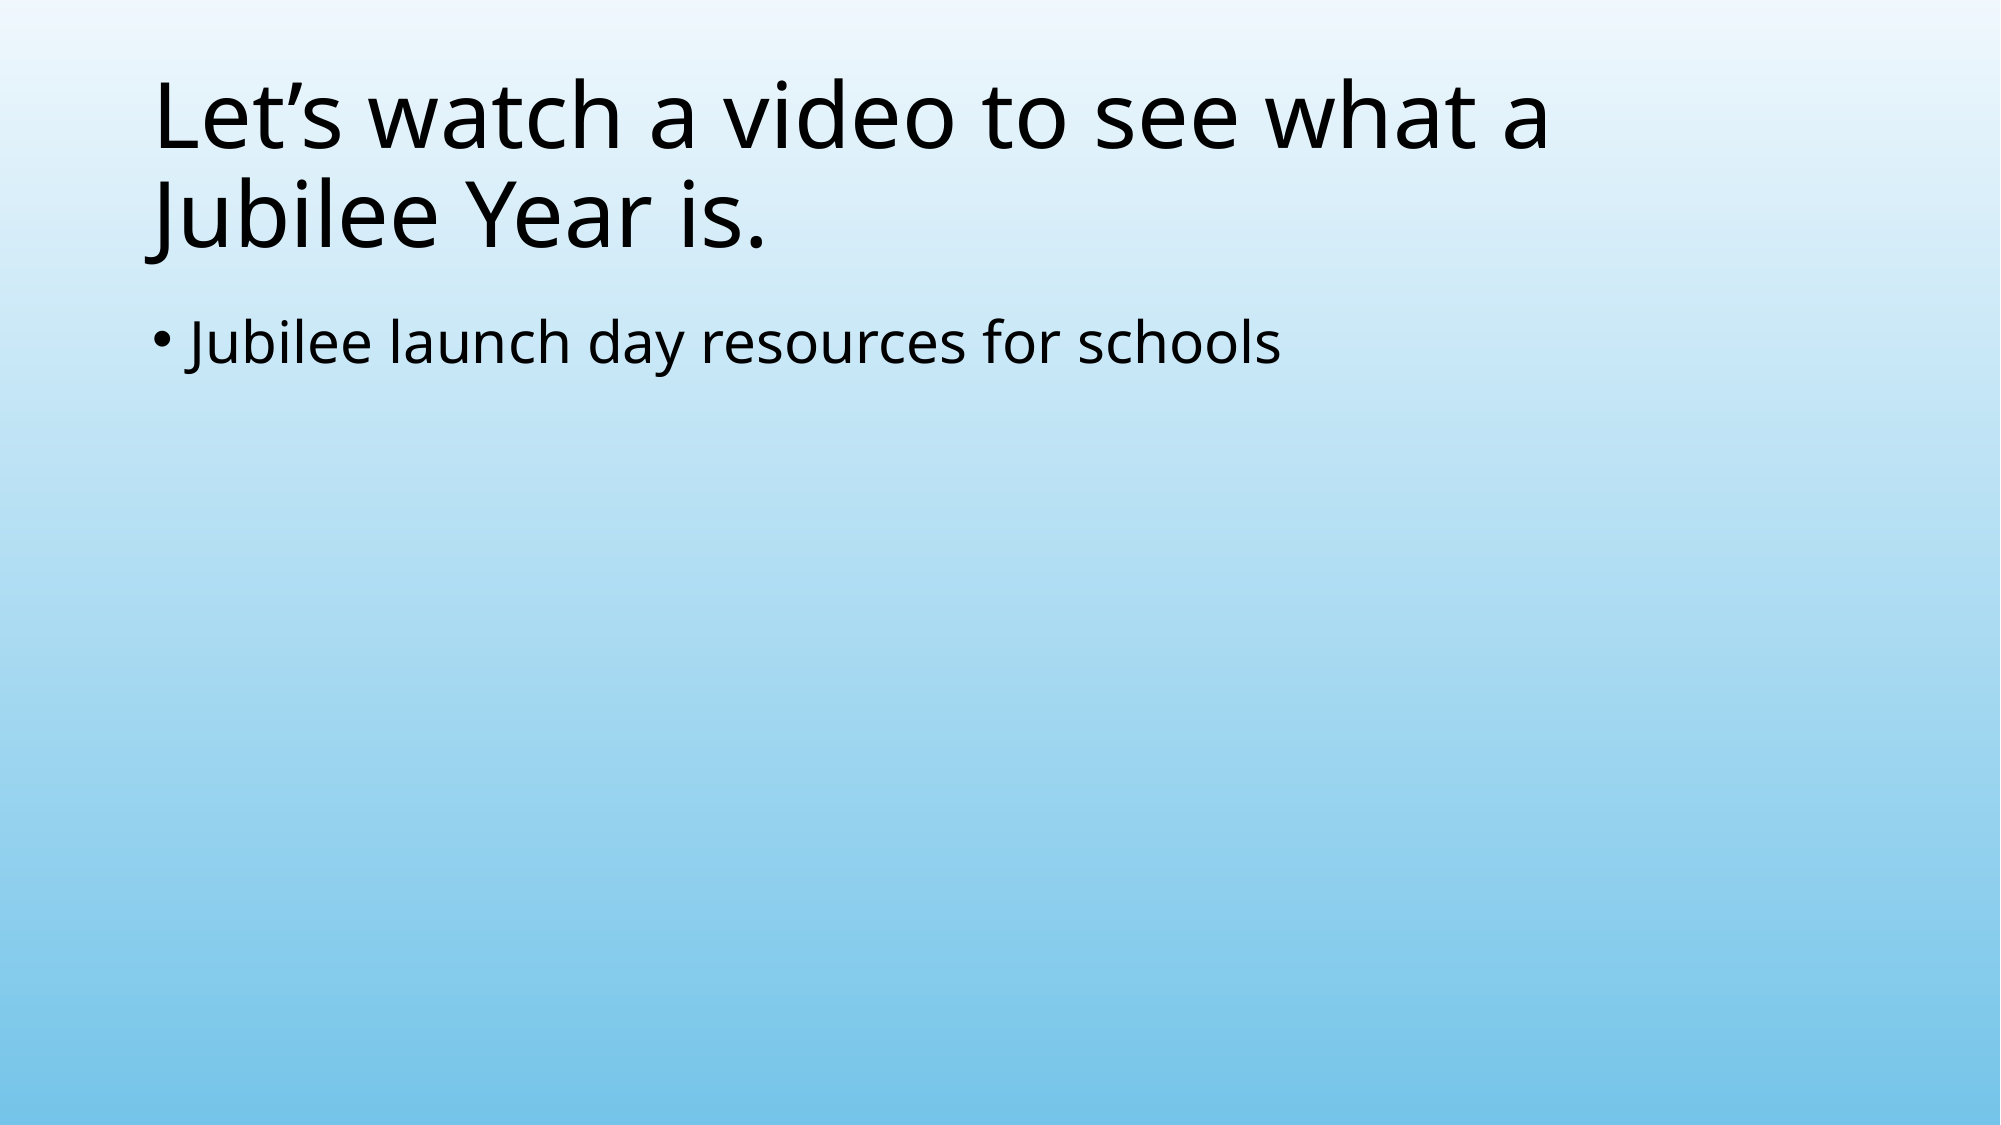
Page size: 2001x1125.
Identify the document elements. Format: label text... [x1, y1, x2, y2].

title Let’s watch a video to see what a Jubilee Year is. [137, 59, 1863, 278]
list Jubilee launch day resources for schools [137, 299, 1863, 1014]
